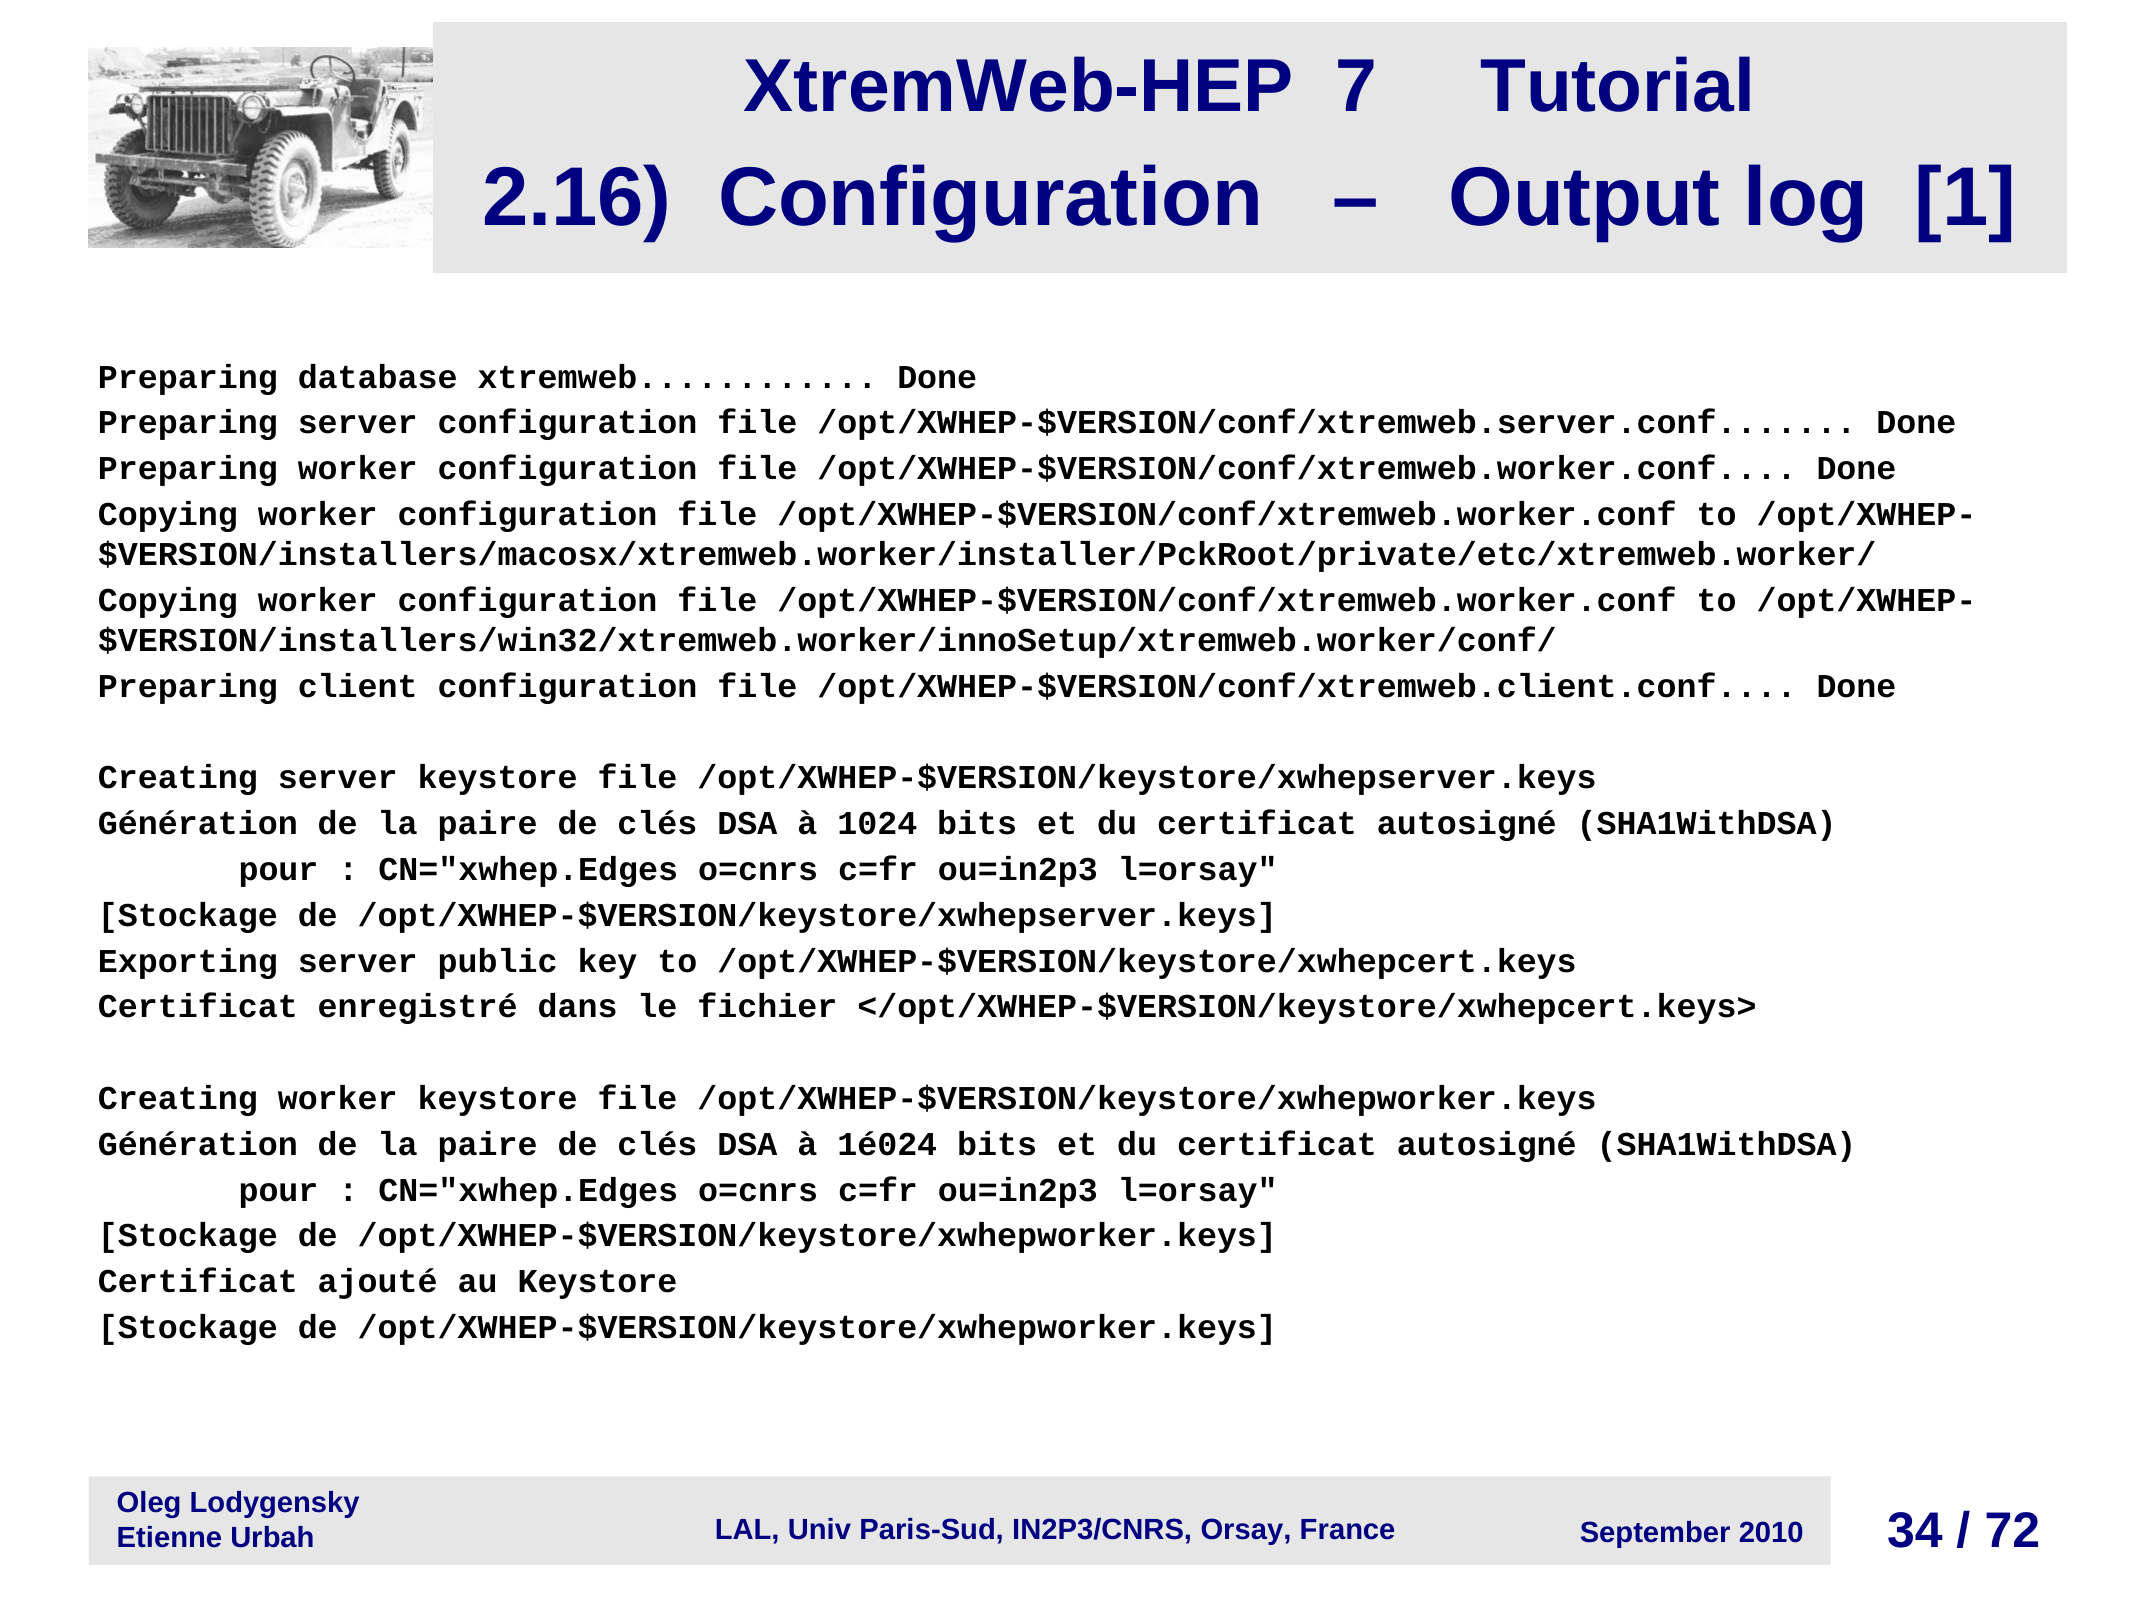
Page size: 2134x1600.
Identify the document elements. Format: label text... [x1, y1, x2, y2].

title 2.16) Configuration – Output log [1] [442, 118, 2067, 266]
picture [88, 47, 433, 248]
text_box Preparing database xtremweb............ Done Preparing server configuration file /opt/XWHEP-$VERSION/conf/xtremweb.server.conf....... Done Preparing worker configuration file /opt/XWHEP-$VERSION/conf/xtremweb.worker.conf.... Done Copying worker configuration file /opt/XWHEP-$VERSION/conf/xtremweb.worker.conf to /opt/XWHEP-$VERSION/installers/macosx/xtremweb.worker/installer/PckRoot/private/etc/xtremweb.worker/ Copying worker configuration file /opt/XWHEP-$VERSION/conf/xtremweb.worker.conf to /opt/XWHEP-$VERSION/installers/win32/xtremweb.worker/innoSetup/xtremweb.worker/conf/ Preparing client configuration file /opt/XWHEP-$VERSION/conf/xtremweb.client.conf.... Done Creating server keystore file /opt/XWHEP-$VERSION/keystore/xwhepserver.keys Génération de la paire de clés DSA à 1024 bits et du certificat autosigné (SHA1WithDSA) pour : CN="xwhep.Edges o=cnrs c=fr ou=in2p3 l=orsay" [Stockage de /opt/XWHEP-$VERSION/keystore/xwhepserver.keys] Exporting server public key to /opt/XWHEP-$VERSION/keystore/xwhepcert.keys Certificat enregistré dans le fichier </opt/XWHEP-$VERSION/keystore/xwhepcert.keys> Creating worker keystore file /opt/XWHEP-$VERSION/keystore/xwhepworker.keys Génération de la paire de clés DSA à 1é024 bits et du certificat autosigné (SHA1WithDSA) pour : CN="xwhep.Edges o=cnrs c=fr ou=in2p3 l=orsay" [Stockage de /opt/XWHEP-$VERSION/keystore/xwhepworker.keys] Certificat ajouté au Keystore [Stockage de /opt/XWHEP-$VERSION/keystore/xwhepworker.keys] [88, 354, 2067, 1372]
